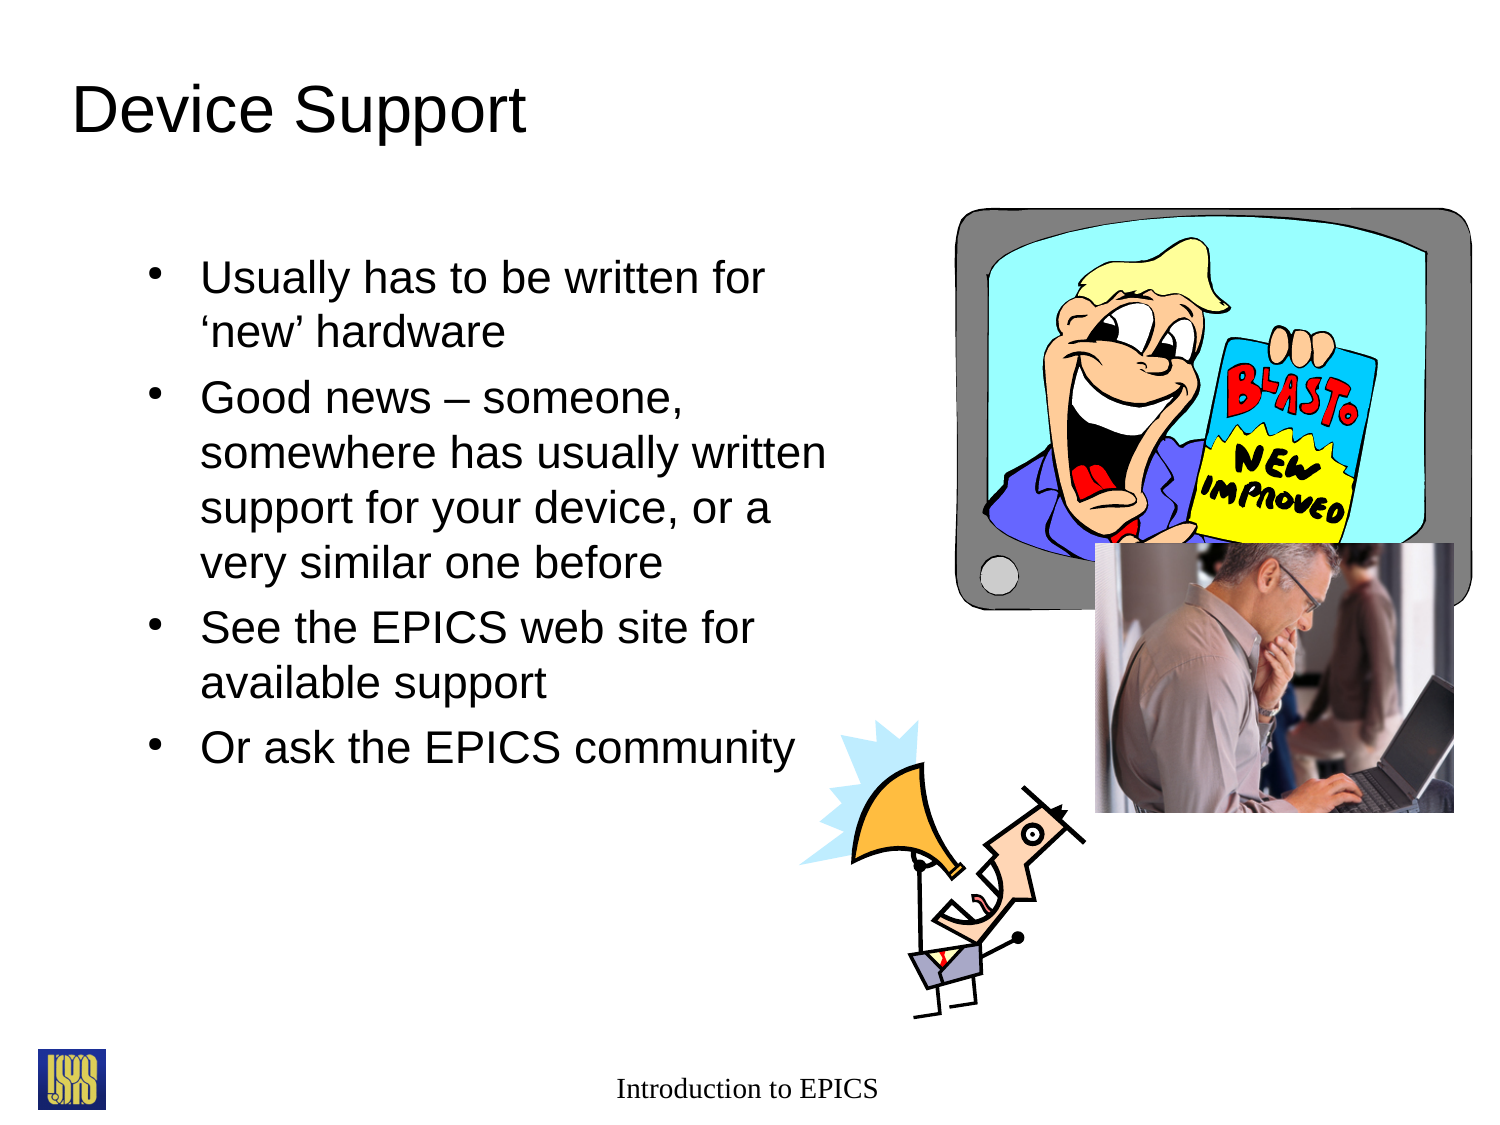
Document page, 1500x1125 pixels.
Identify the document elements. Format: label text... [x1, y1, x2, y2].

picture [798, 718, 1090, 1022]
list Usually has to be written for ‘new’ hardware Good news – someone, somewhere has usually written support for your device, or a very similar one before See the EPICS web site for available support Or ask the EPICS community [114, 239, 866, 782]
title Device Support [21, 65, 1459, 154]
picture [38, 1049, 106, 1110]
picture [950, 187, 1482, 813]
